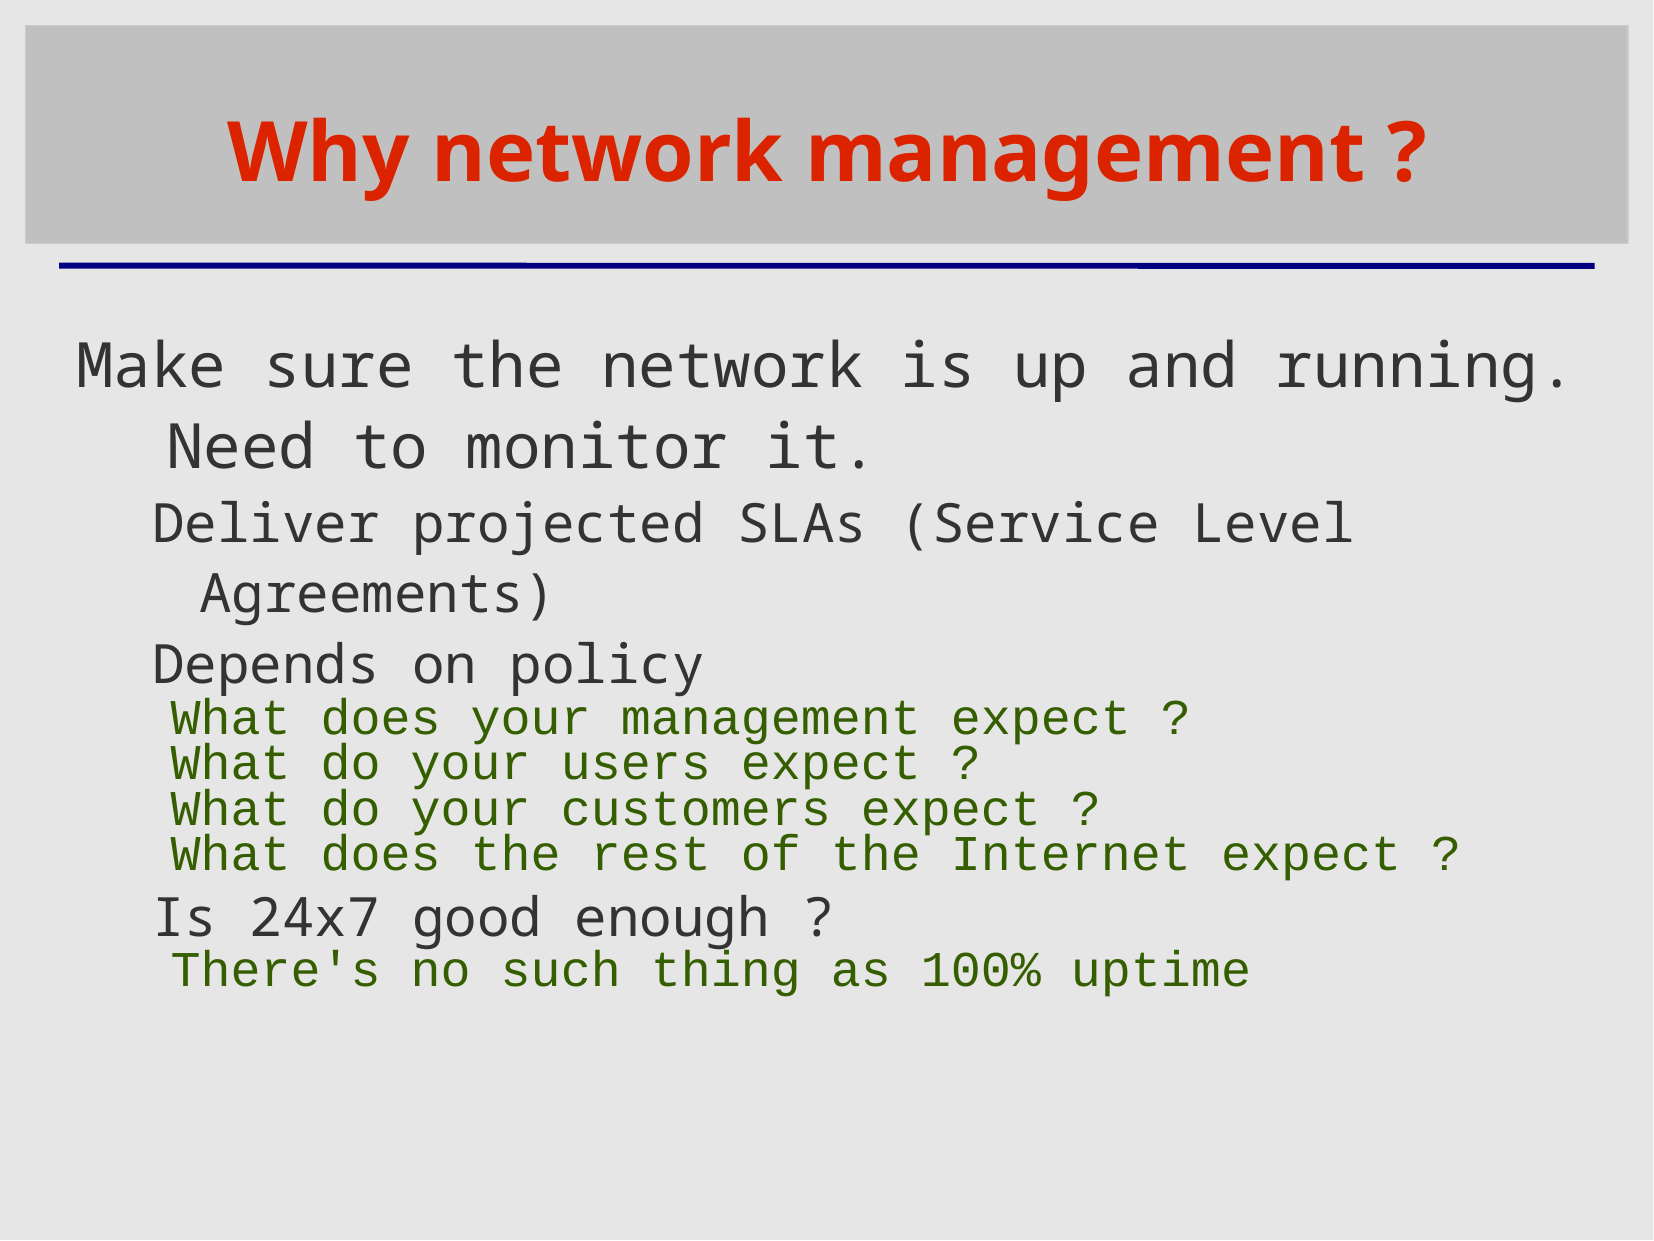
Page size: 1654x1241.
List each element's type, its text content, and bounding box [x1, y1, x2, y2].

title Why network management ? [121, 46, 1534, 254]
list Make sure the network is up and running. Need to monitor it. Deliver projected SLAs (Service Level Agreements)‏ Depends on policy What does your management expect ? What do your users expect ? What do your customers expect ? What does the rest of the Internet expect ? Is 24x7 good enough ? There's no such thing as 100% uptime [59, 322, 1595, 1132]
